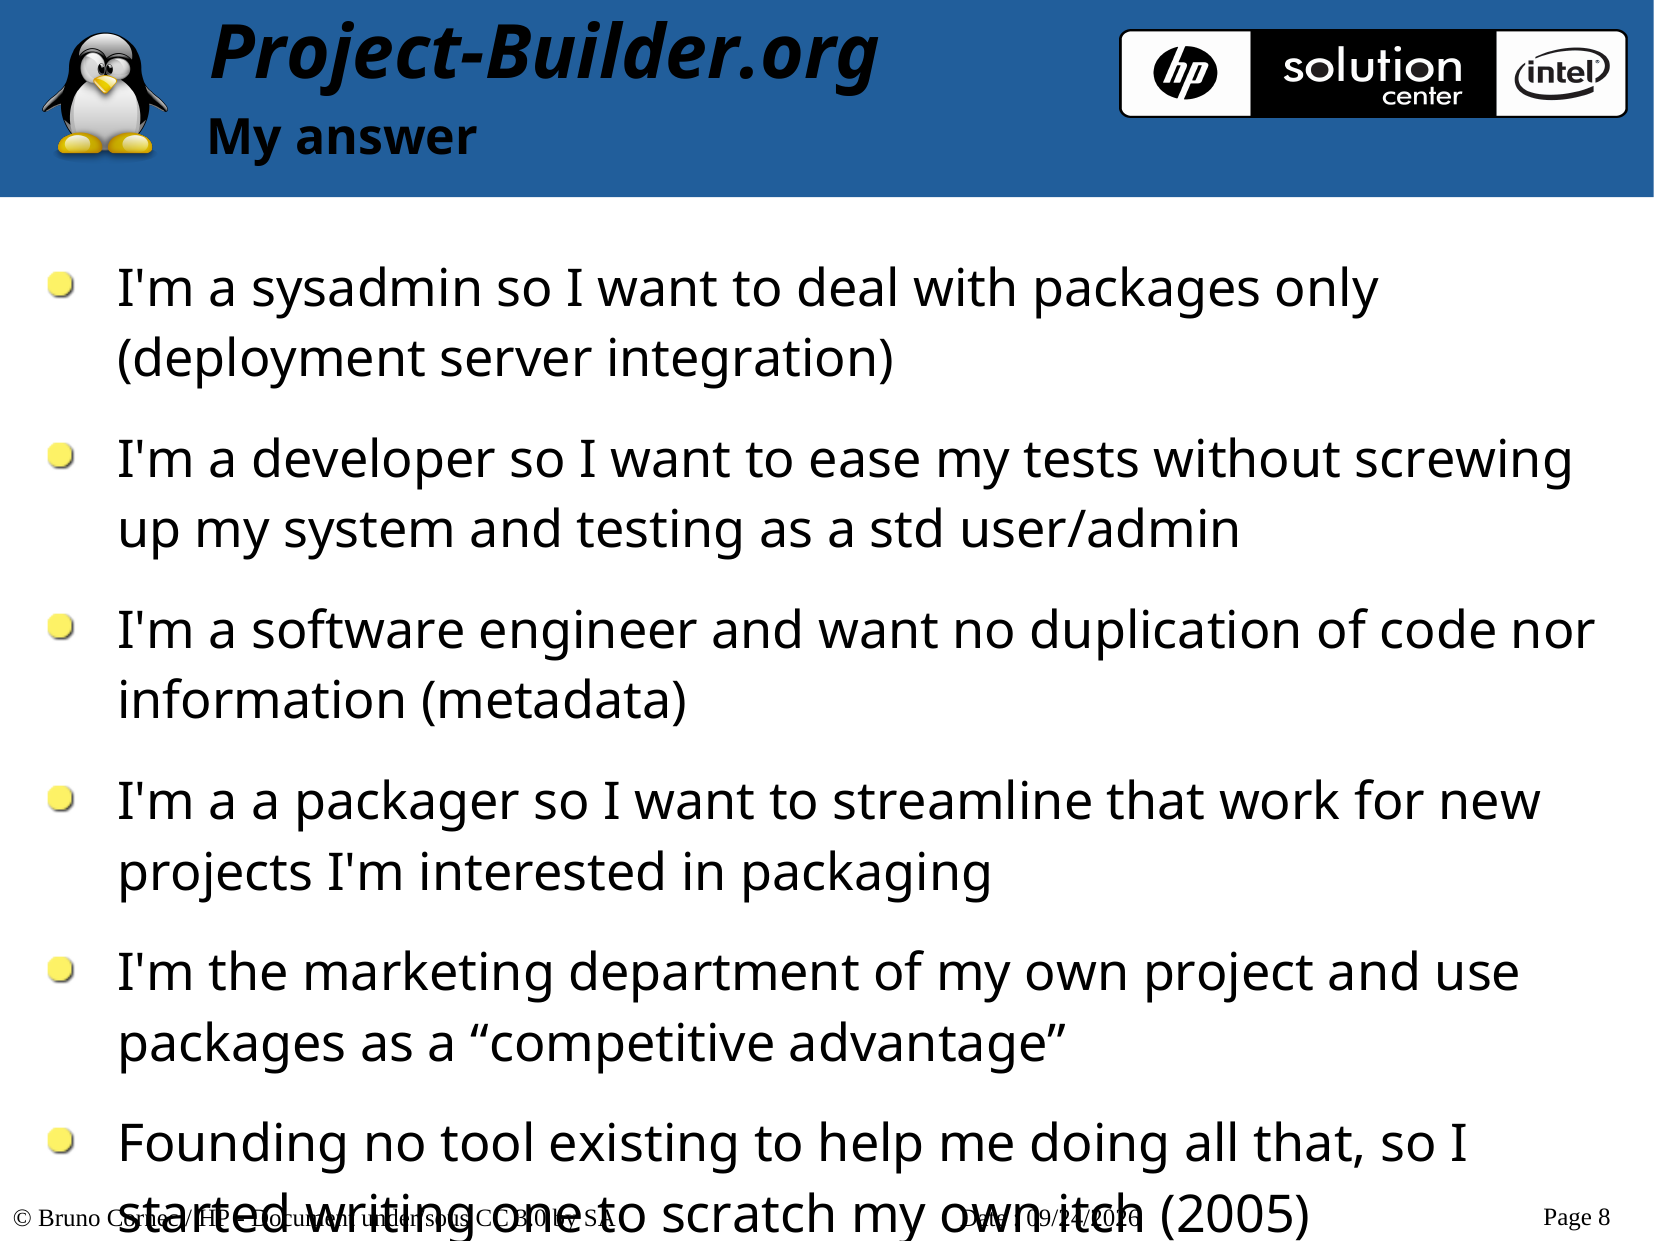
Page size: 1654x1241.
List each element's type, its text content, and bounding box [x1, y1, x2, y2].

picture [46, 1137, 77, 1157]
list I'm a sysadmin so I want to deal with packages only (deployment server integration) I'm a developer so I want to ease my tests without screwing up my system and testing as a std user/admin I'm a software engineer and want no duplication of code nor information (metadata) I'm a a packager so I want to streamline that work for new projects I'm interested in packaging I'm the marketing department of my own project and use packages as a “competitive advantage” Founding no tool existing to help me doing all that, so I started writing one to scratch my own itch (2005) [34, 250, 1642, 1137]
title My answer [206, 56, 1121, 218]
picture [1119, 29, 1628, 118]
picture [42, 29, 168, 167]
